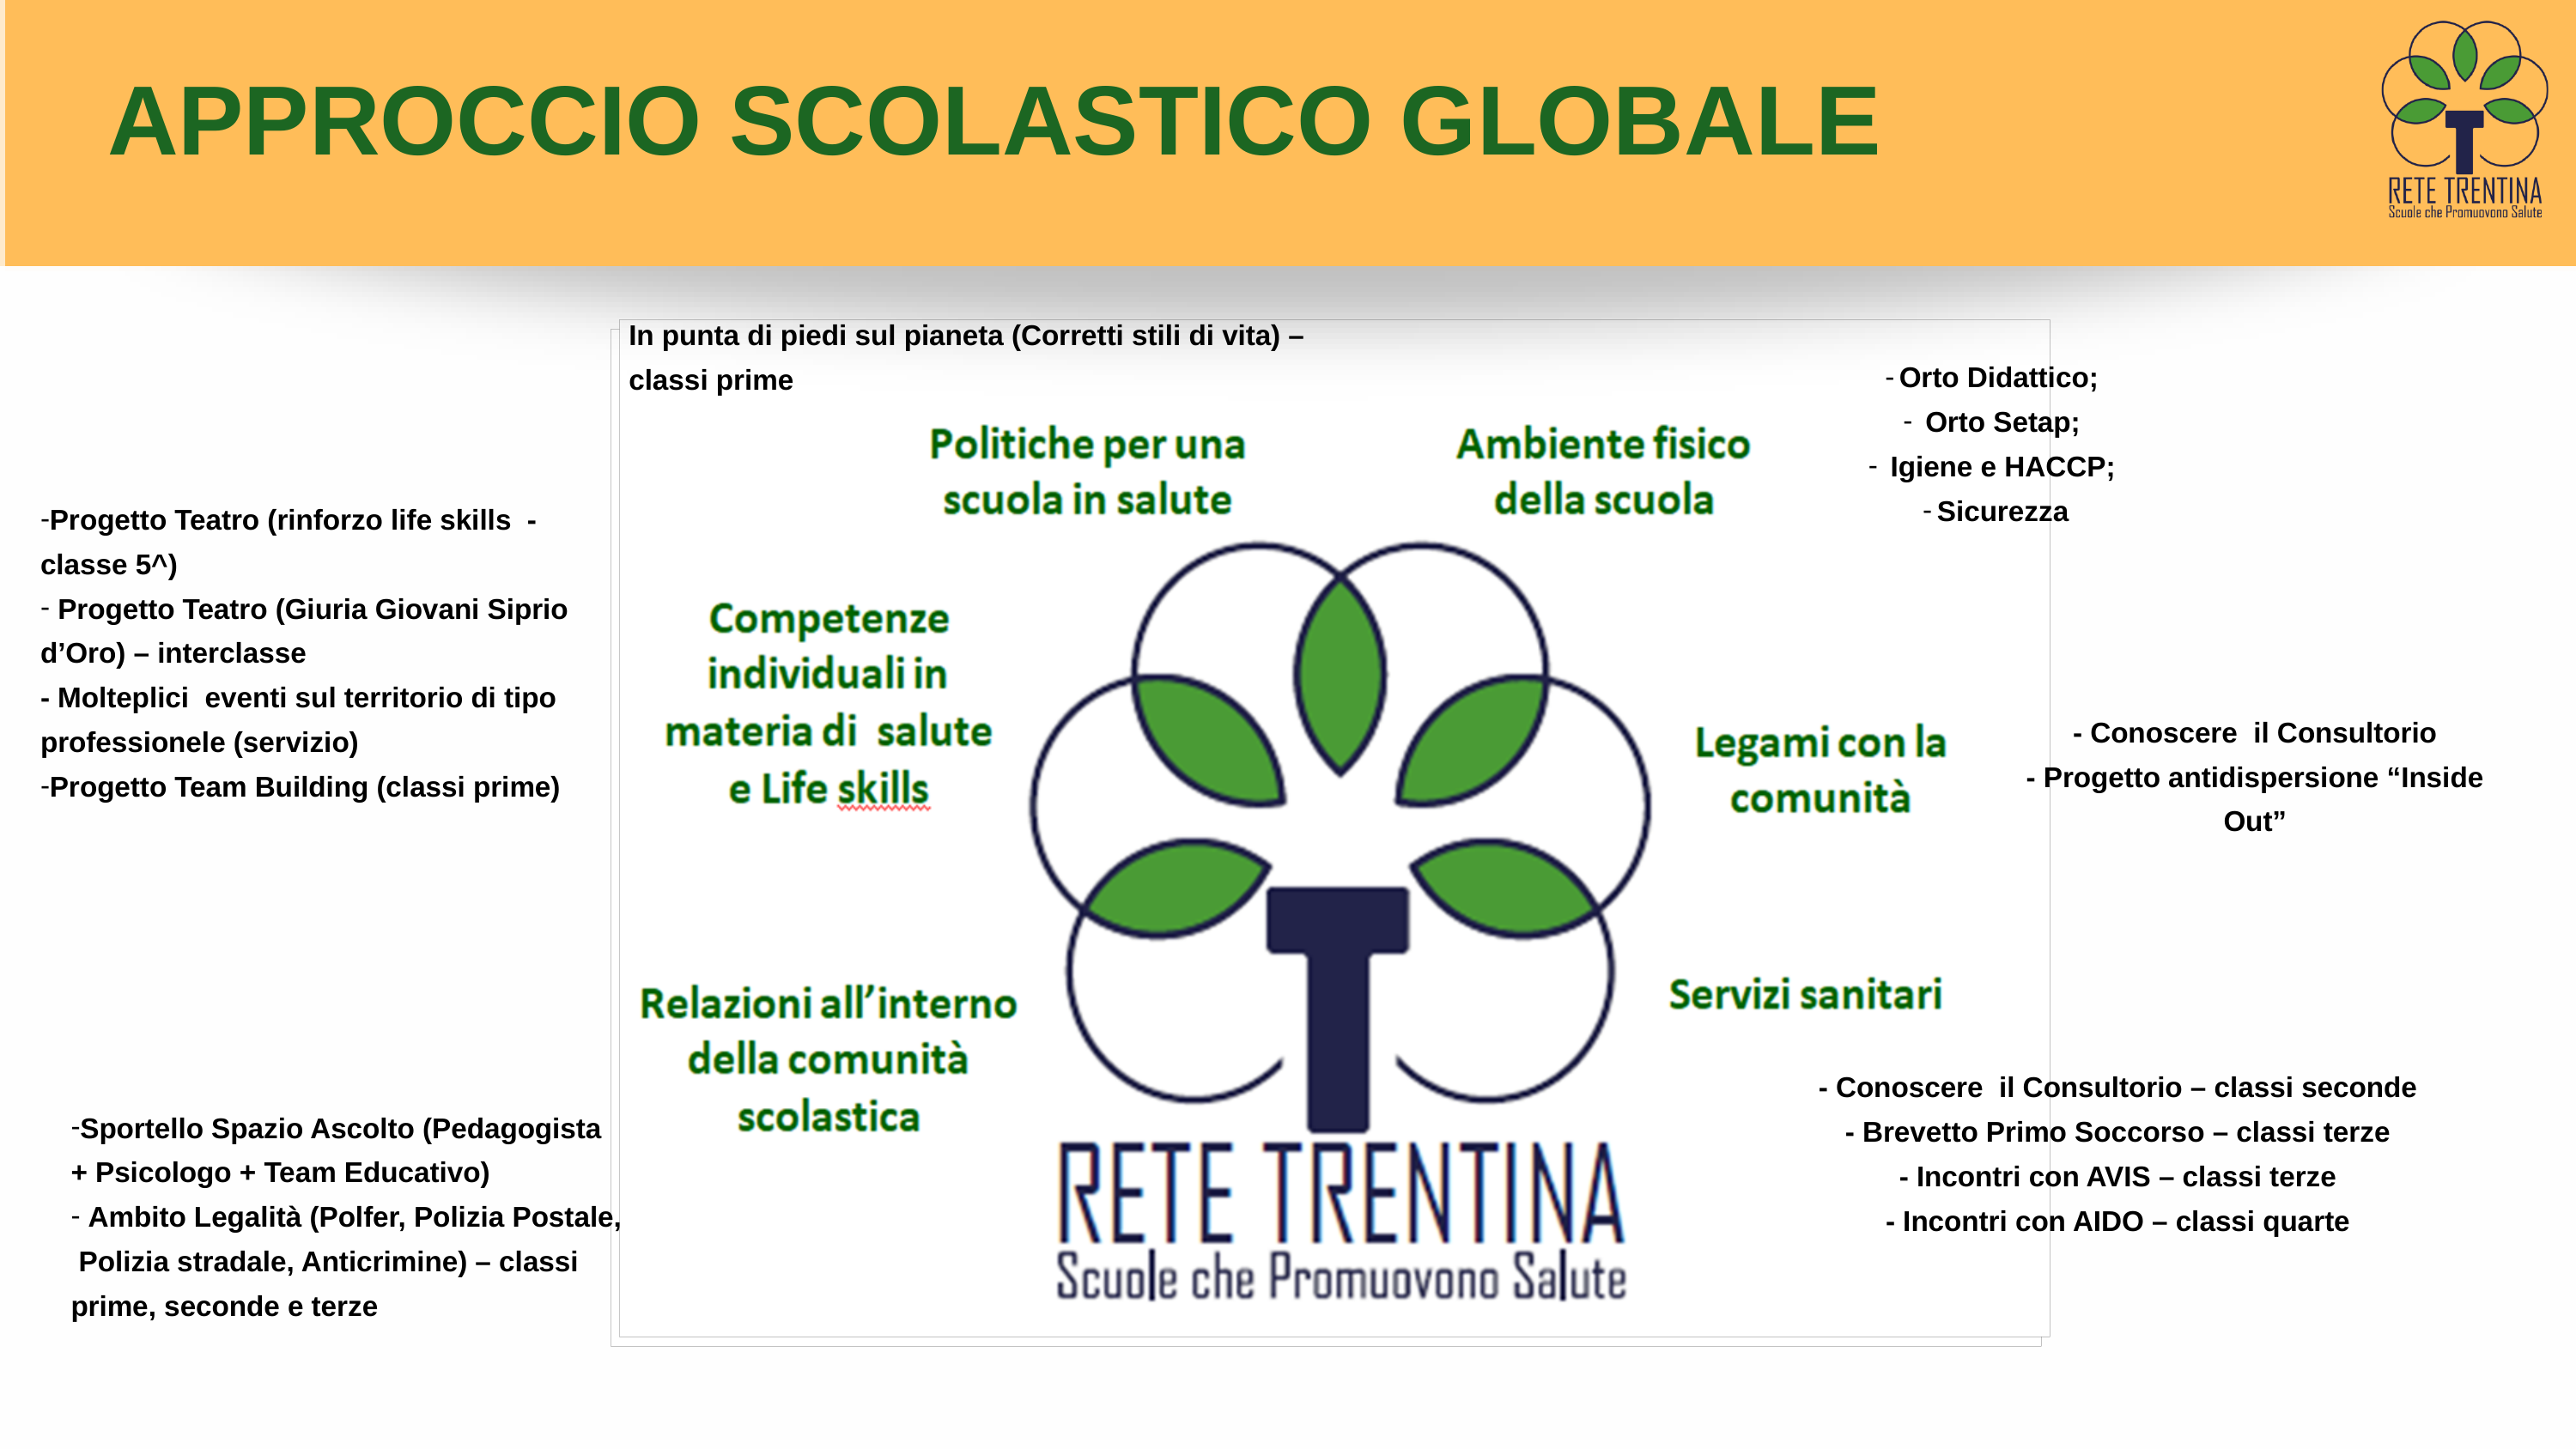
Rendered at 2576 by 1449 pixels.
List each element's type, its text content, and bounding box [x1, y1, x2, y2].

text_box In punta di piedi sul pianeta (Corretti stili di vita) – classi prime [629, 306, 1346, 397]
text_box APPROCCIO SCOLASTICO GLOBALE [106, 57, 2021, 175]
text_box Orto Didattico; Orto Setap; Igiene e HACCP; Sicurezza [1754, 349, 2243, 572]
text_box Sportello Spazio Ascolto (Pedagogista + Psicologo + Team Educativo) Ambito Legalità (Polfer, Polizia Postale, Polizia stradale, Anticrimine) – classi prime, seconde e terze [70, 1099, 626, 1367]
text_box [0, 0, 2576, 1348]
text_box - Conoscere il Consultorio - Progetto antidispersione “Inside Out” [1997, 704, 2512, 838]
text_box - Conoscere il Consultorio – classi seconde - Brevetto Primo Soccorso – classi terze - Incontri con AVIS – classi terze - Incontri con AIDO – classi quarte [1774, 1058, 2462, 1282]
text_box Progetto Teatro (rinforzo life skills - classe 5^) Progetto Teatro (Giuria Giovani Siprio d’Oro) – interclasse - Molteplici eventi sul territorio di tipo professionele (servizio) Progetto Team Building (classi prime) [40, 491, 596, 847]
